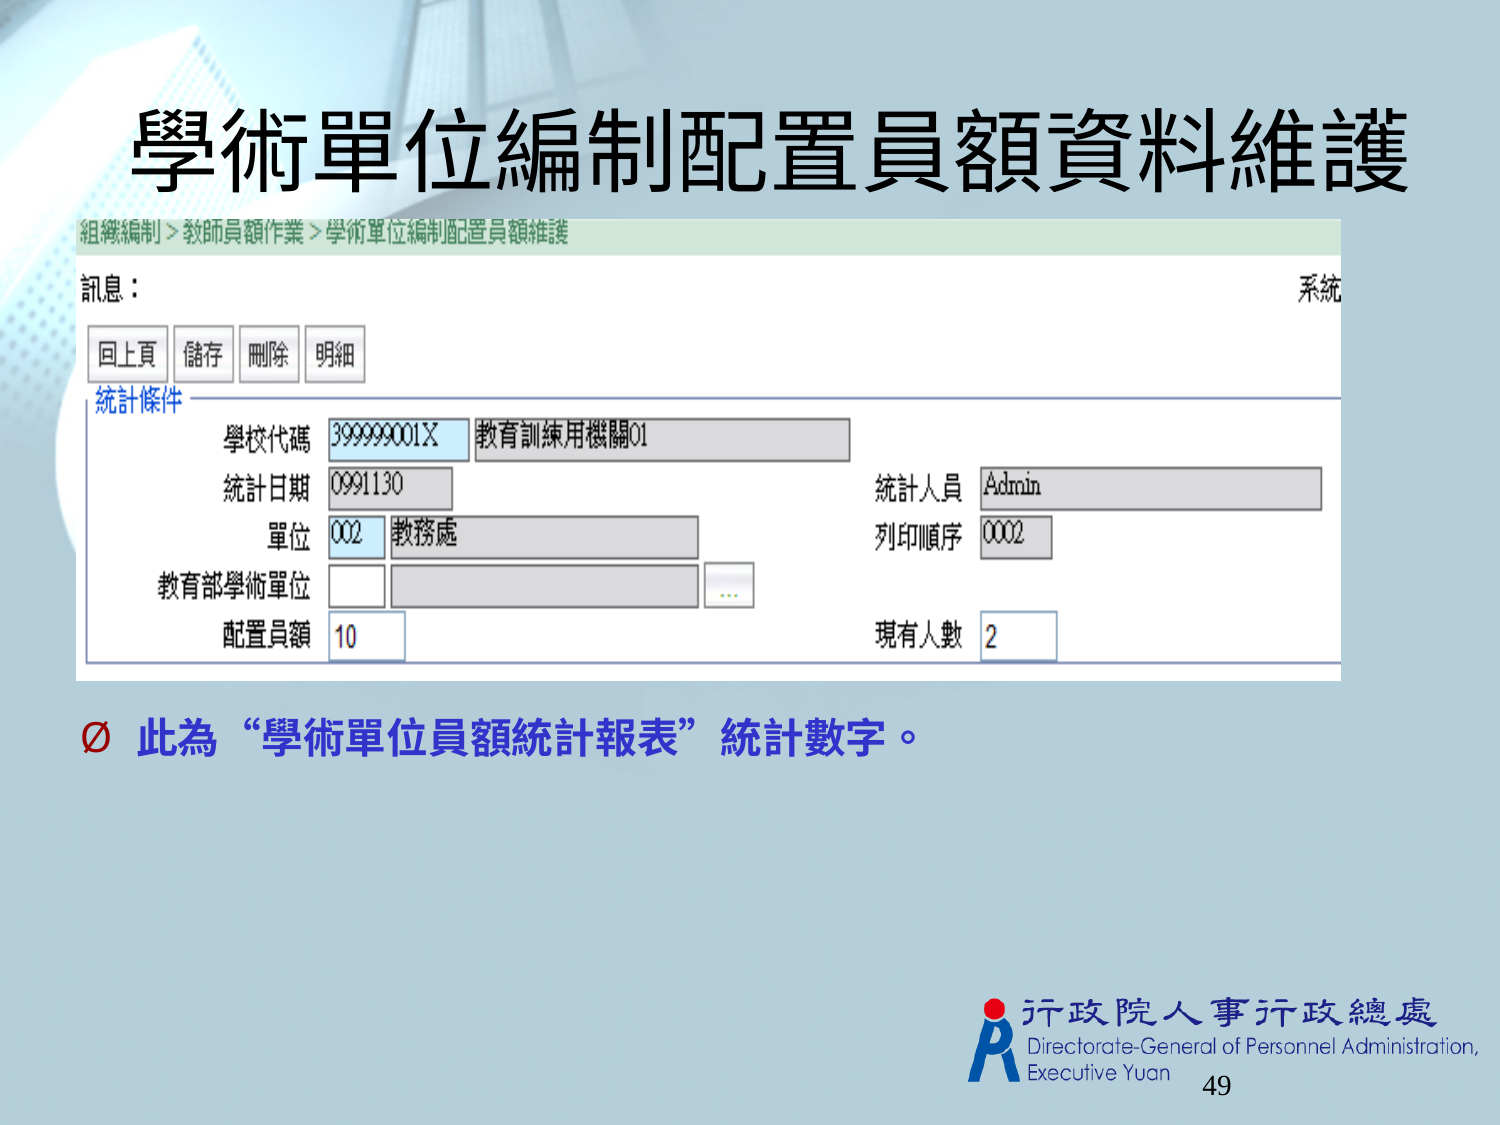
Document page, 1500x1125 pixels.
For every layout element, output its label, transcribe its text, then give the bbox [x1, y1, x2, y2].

text_box [1187, 1058, 1500, 1124]
picture [76, 220, 1341, 681]
list 此為“學術單位員額統計報表”統計數字。 [64, 704, 1340, 832]
title 學術單位編制配置員額資料維護 [112, 54, 1447, 243]
